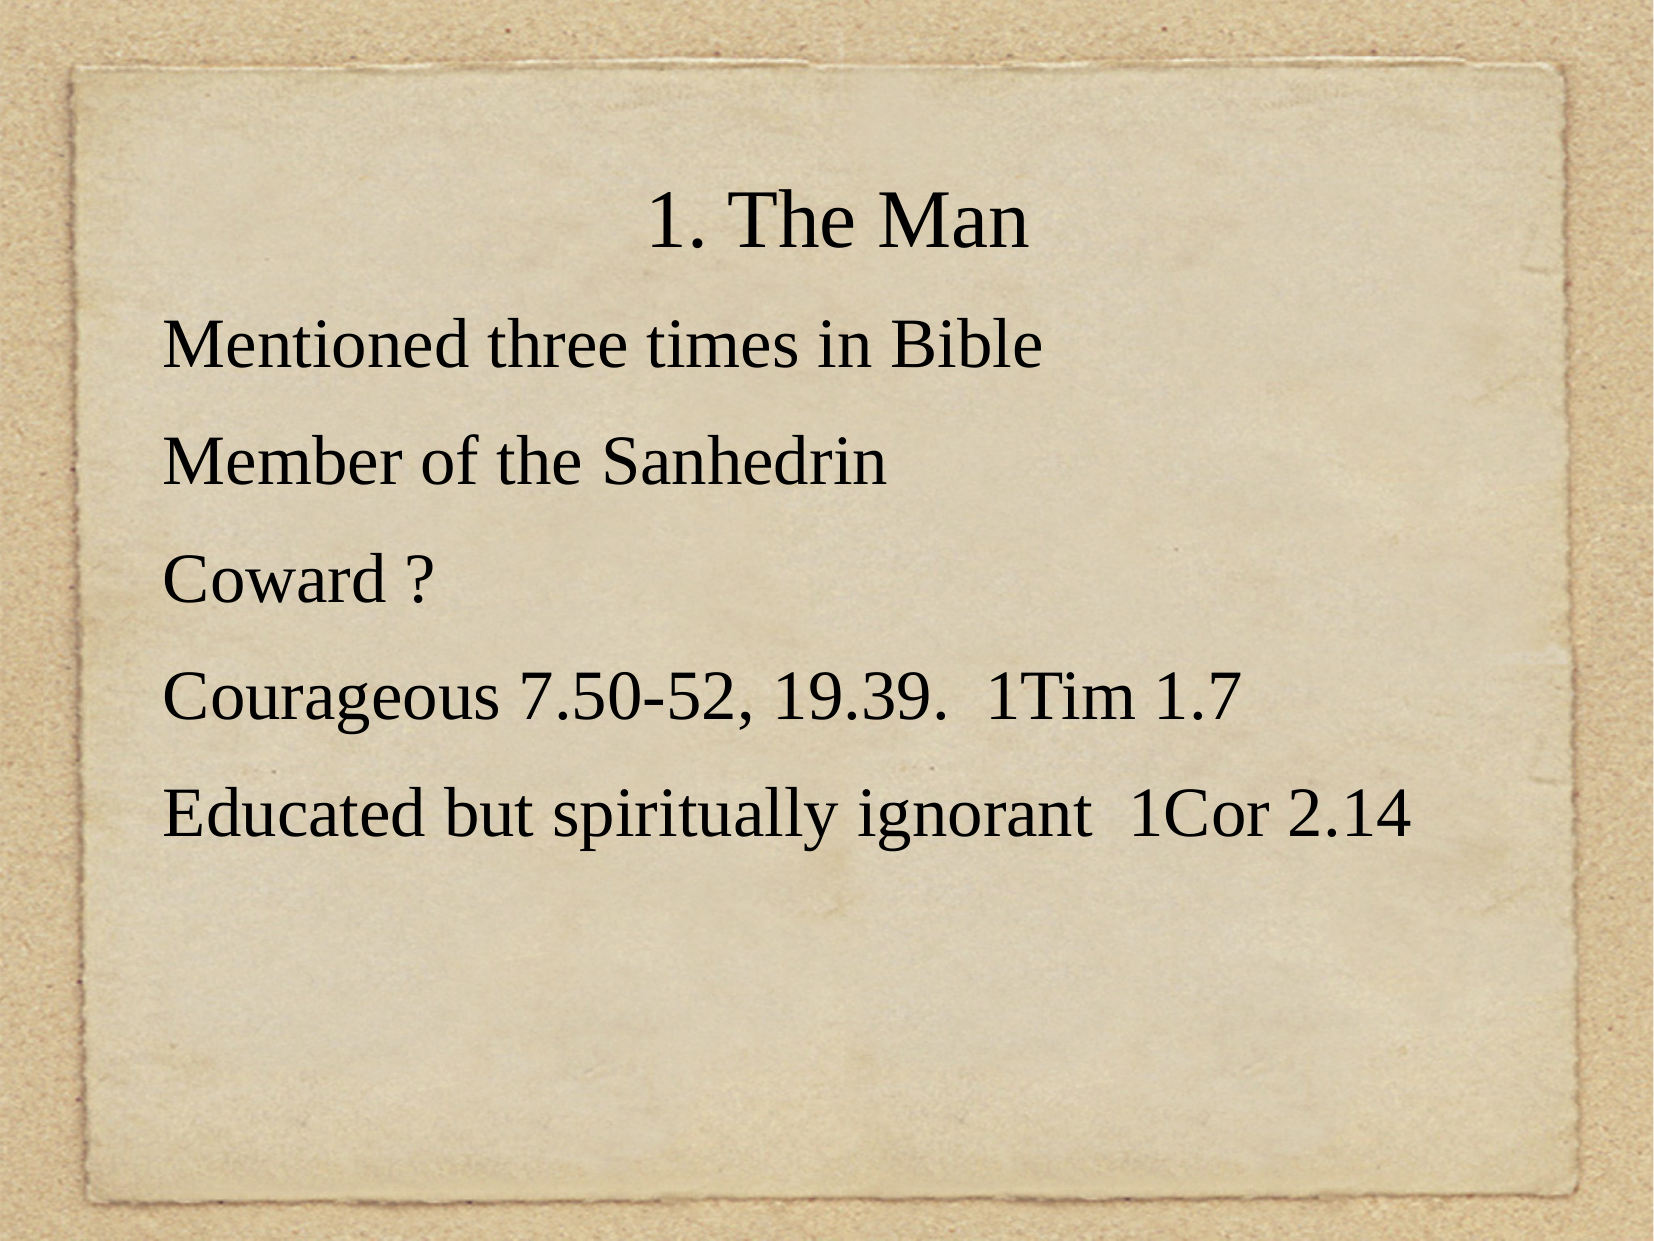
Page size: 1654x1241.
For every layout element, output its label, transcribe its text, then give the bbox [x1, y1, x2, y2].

text_box 1. The Man Mentioned three times in Bible Member of the Sanhedrin Coward ? Courageous 7.50-52, 19.39. 1Tim 1.7 Educated but spiritually ignorant 1Cor 2.14 [73, 73, 1603, 1101]
picture [0, 0, 1654, 1241]
